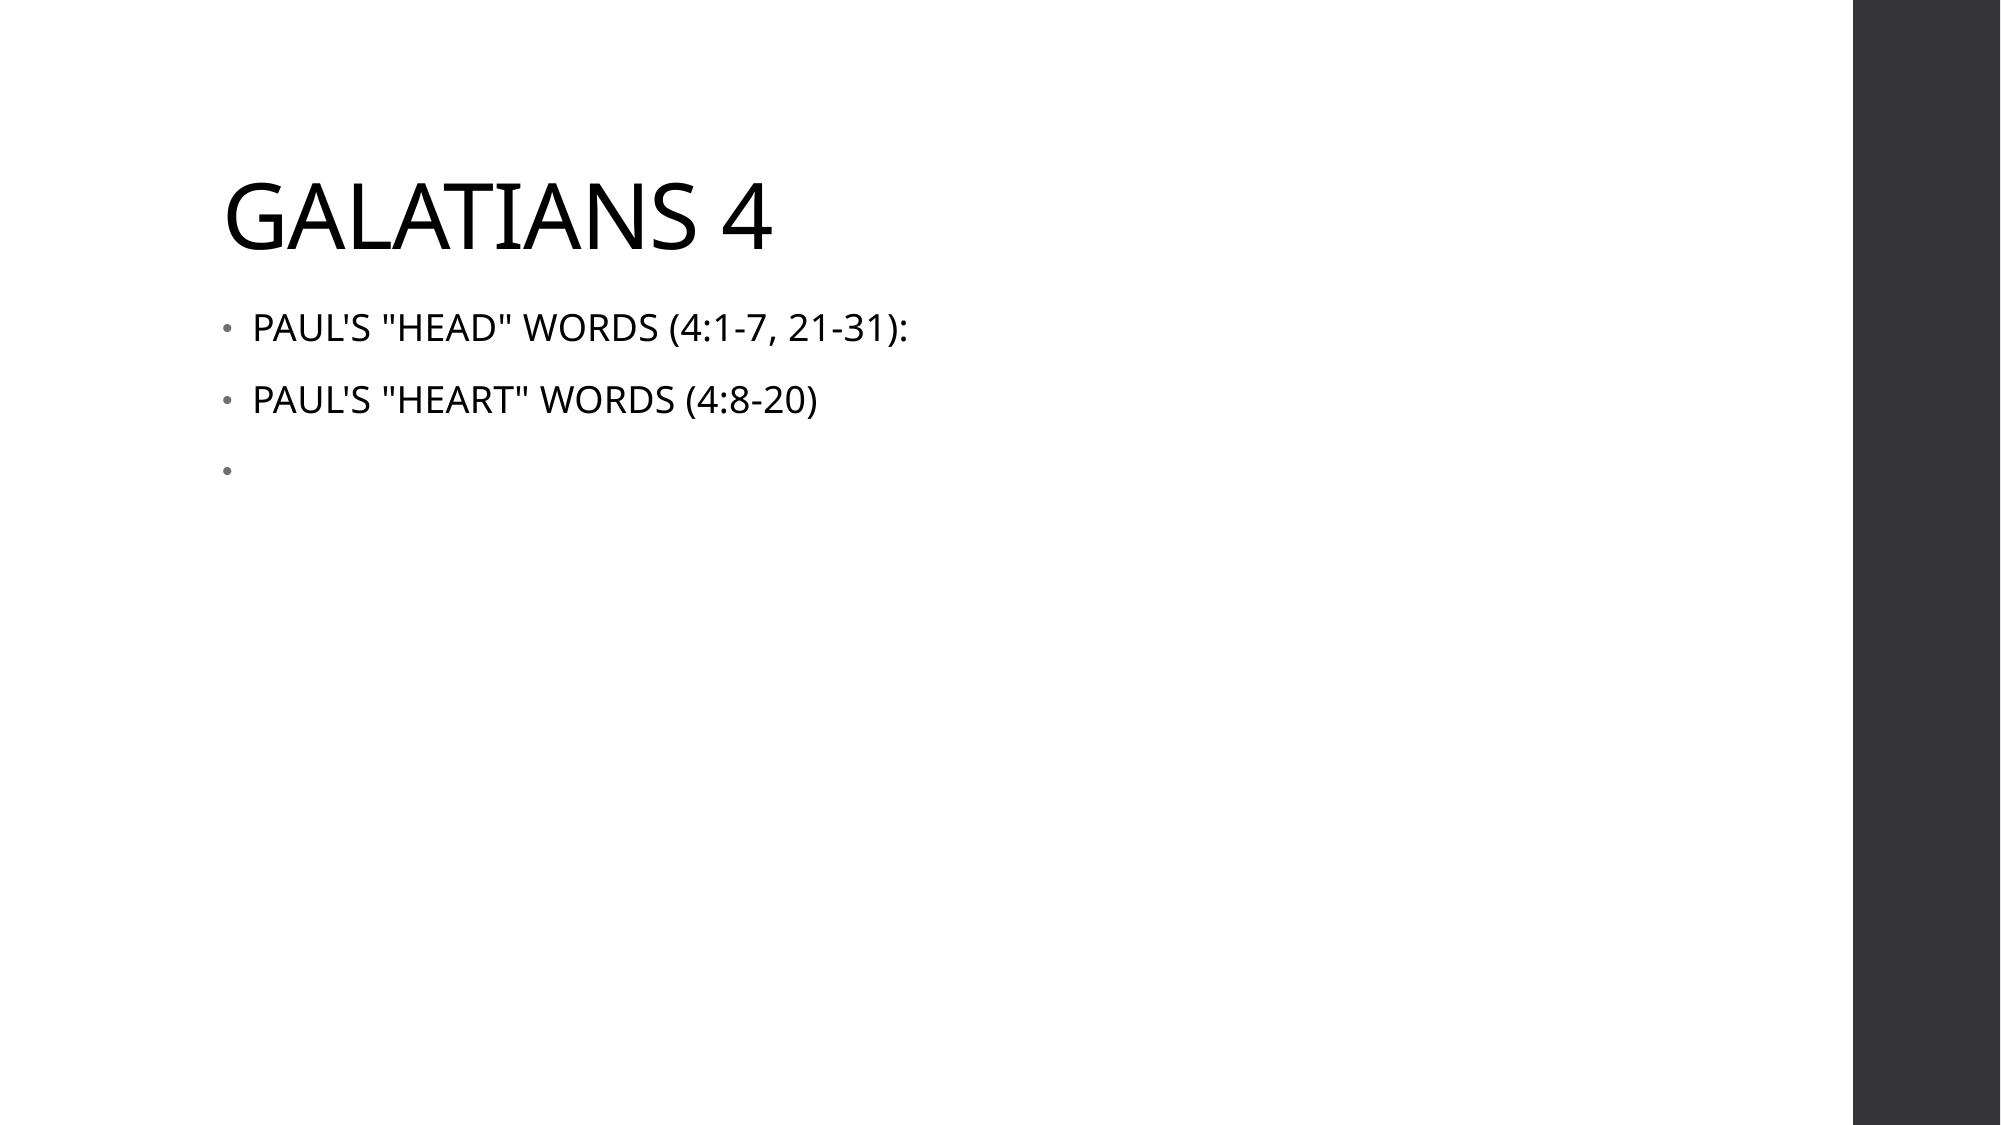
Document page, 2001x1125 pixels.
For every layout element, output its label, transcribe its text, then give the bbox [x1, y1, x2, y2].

title GALATIANS 4 [206, 60, 1797, 278]
list PAUL'S "HEAD" WORDS (4:1-7, 21-31): PAUL'S "HEART" WORDS (4:8-20) [206, 299, 1617, 1014]
